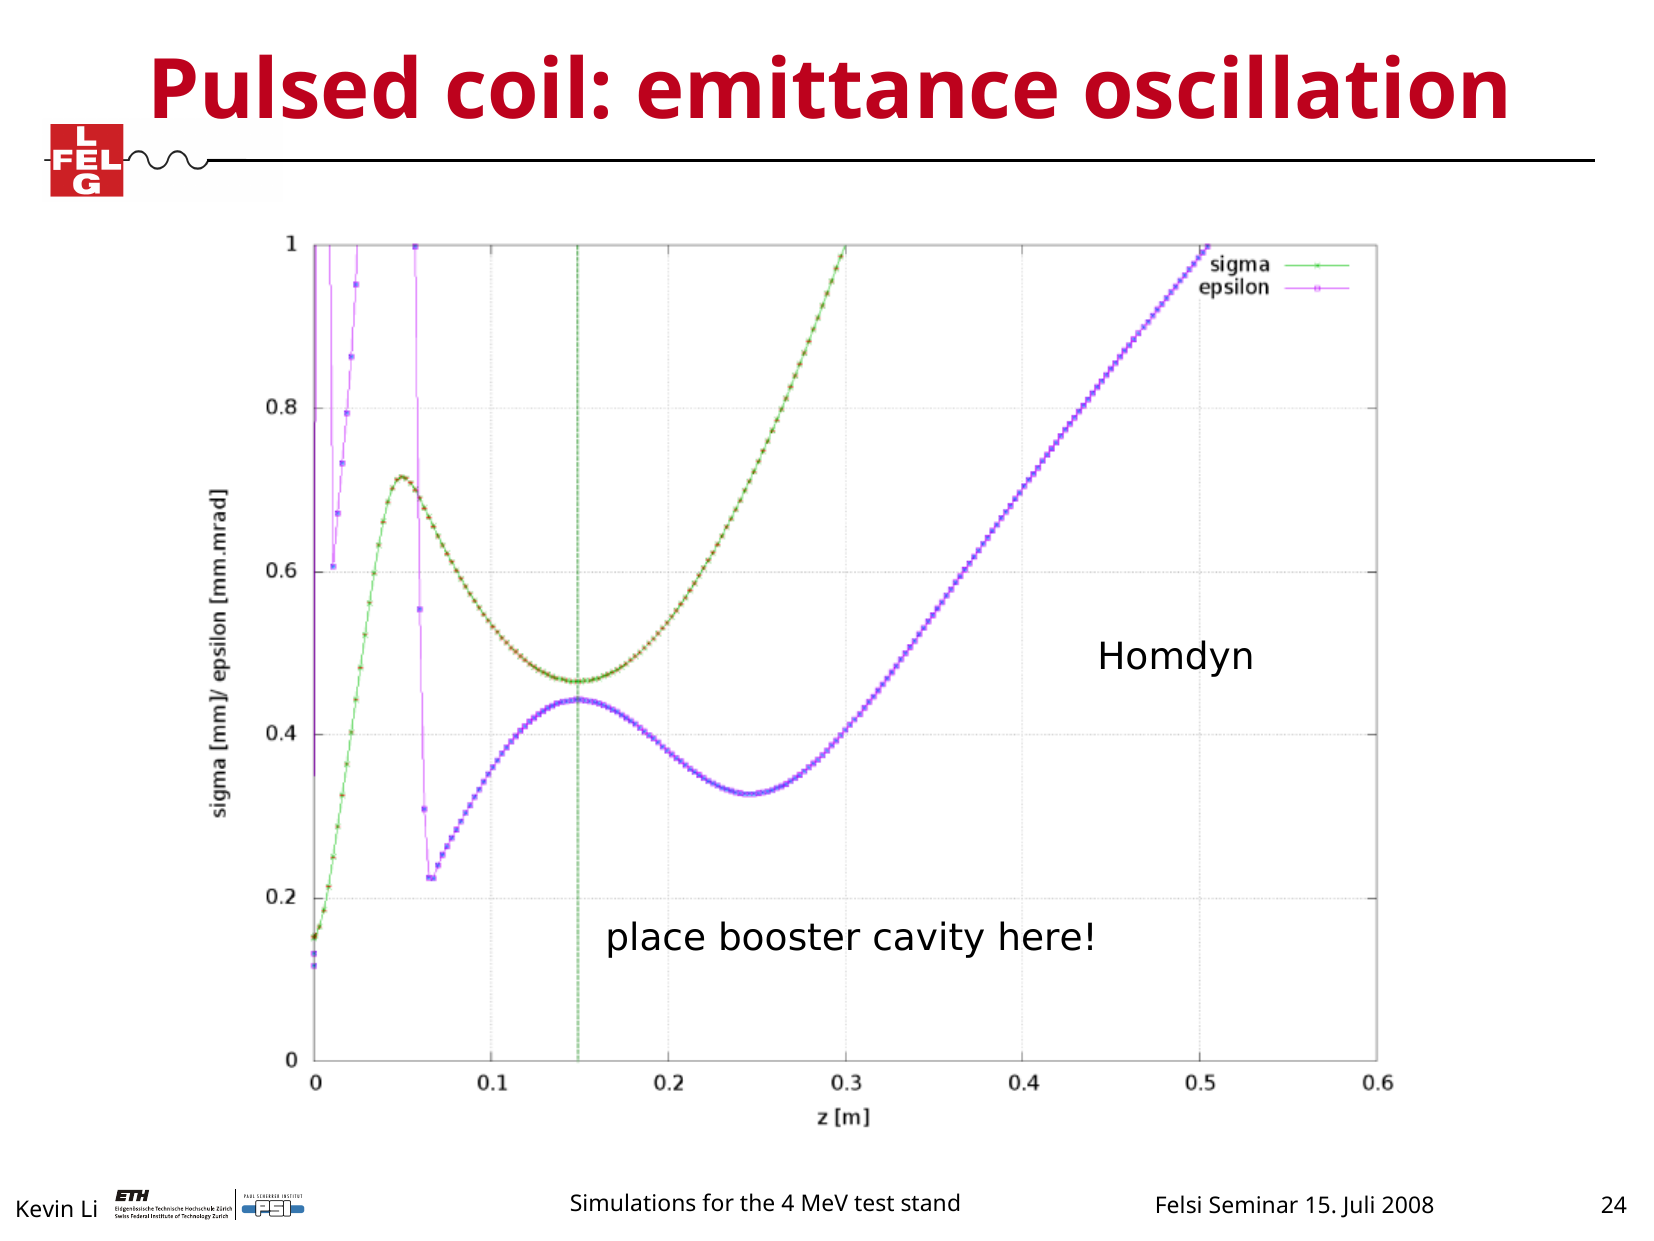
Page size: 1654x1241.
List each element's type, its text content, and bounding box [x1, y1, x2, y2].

picture [42, 118, 283, 202]
picture [188, 221, 1430, 1147]
text_box Homdyn [1097, 634, 1255, 679]
text_box place booster cavity here! [605, 915, 1099, 959]
title Pulsed coil: emittance oscillation [124, 17, 1537, 156]
picture [238, 1189, 308, 1220]
